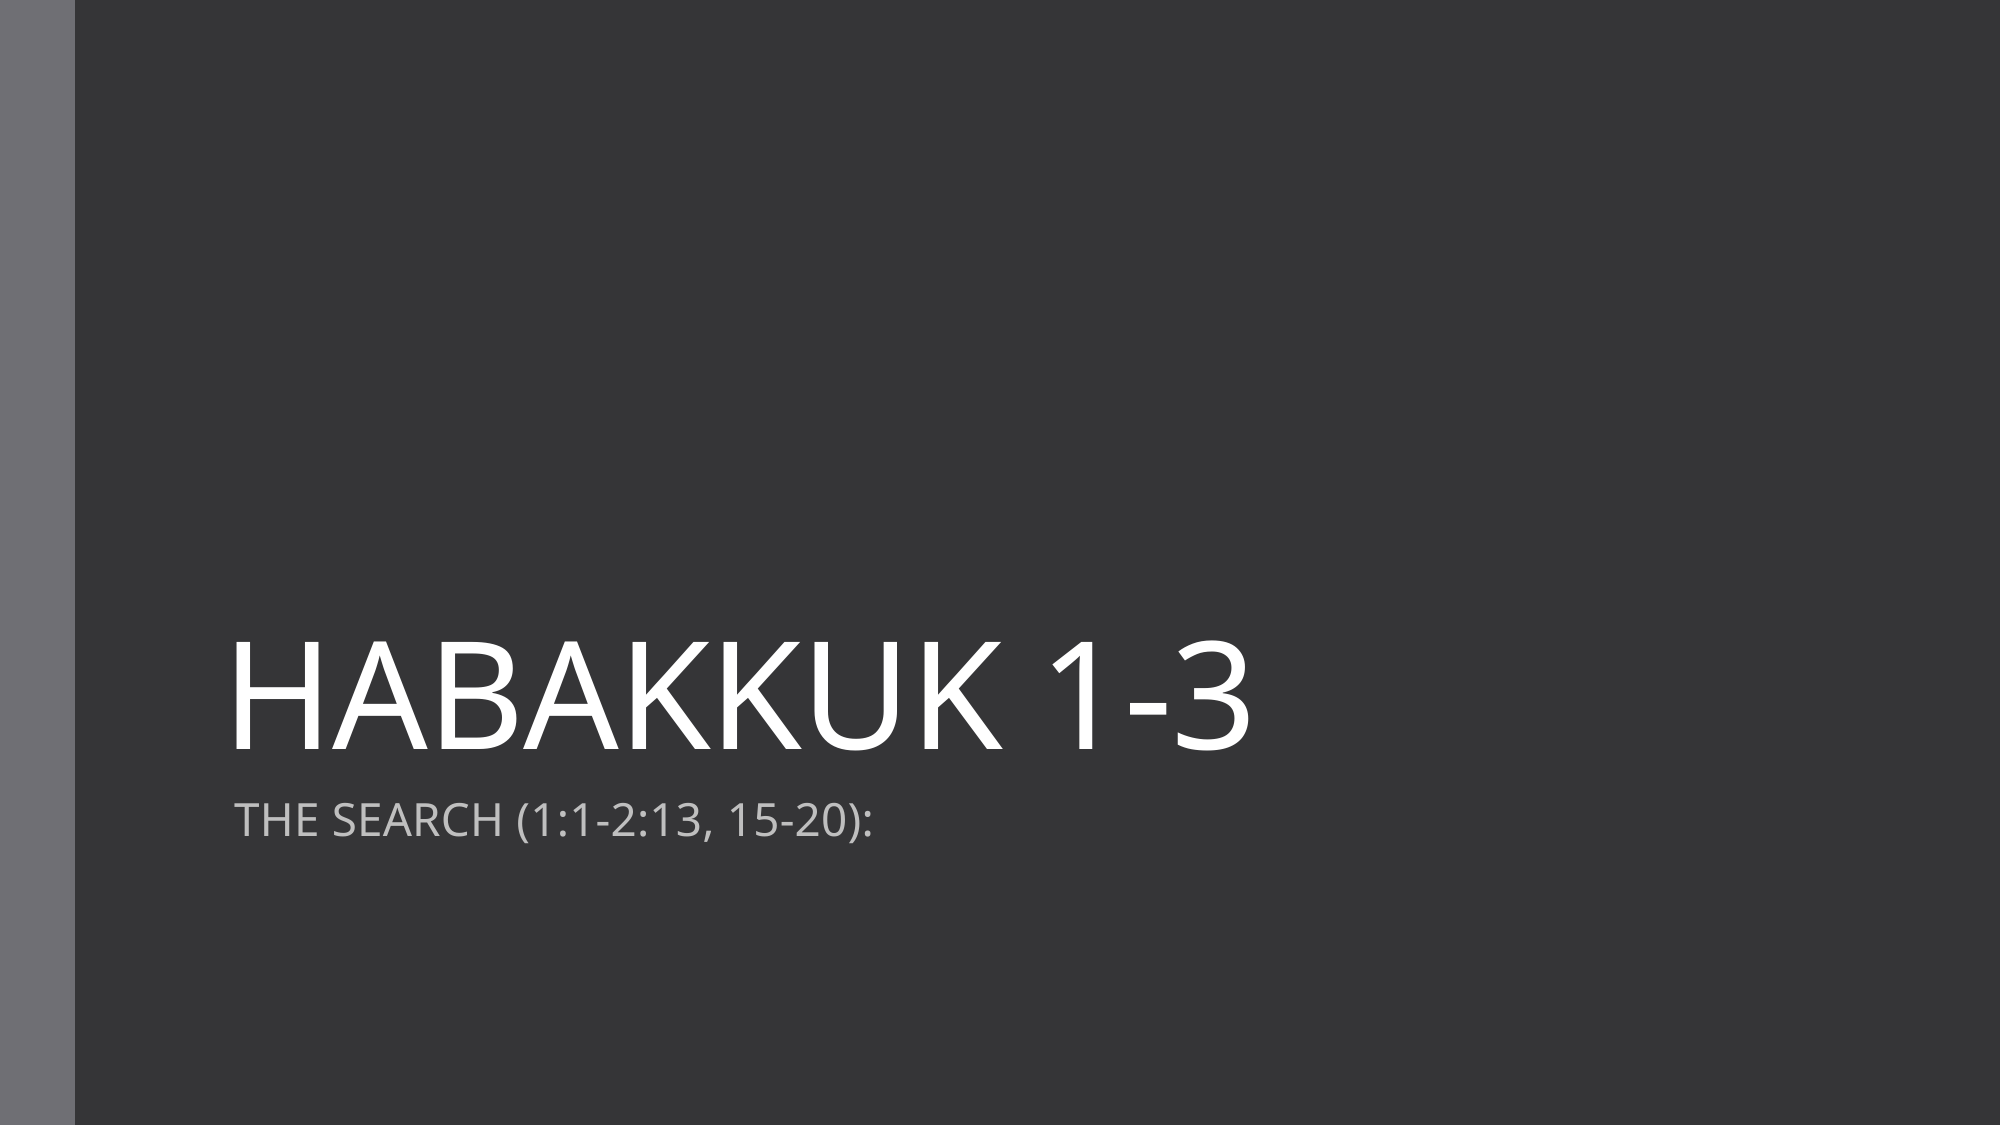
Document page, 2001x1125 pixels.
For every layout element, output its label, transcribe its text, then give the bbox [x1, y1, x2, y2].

subtitle THE SEARCH (1:1-2:13, 15-20): [206, 787, 1752, 1066]
title HABAKKUK 1-3 [206, 124, 1752, 787]
